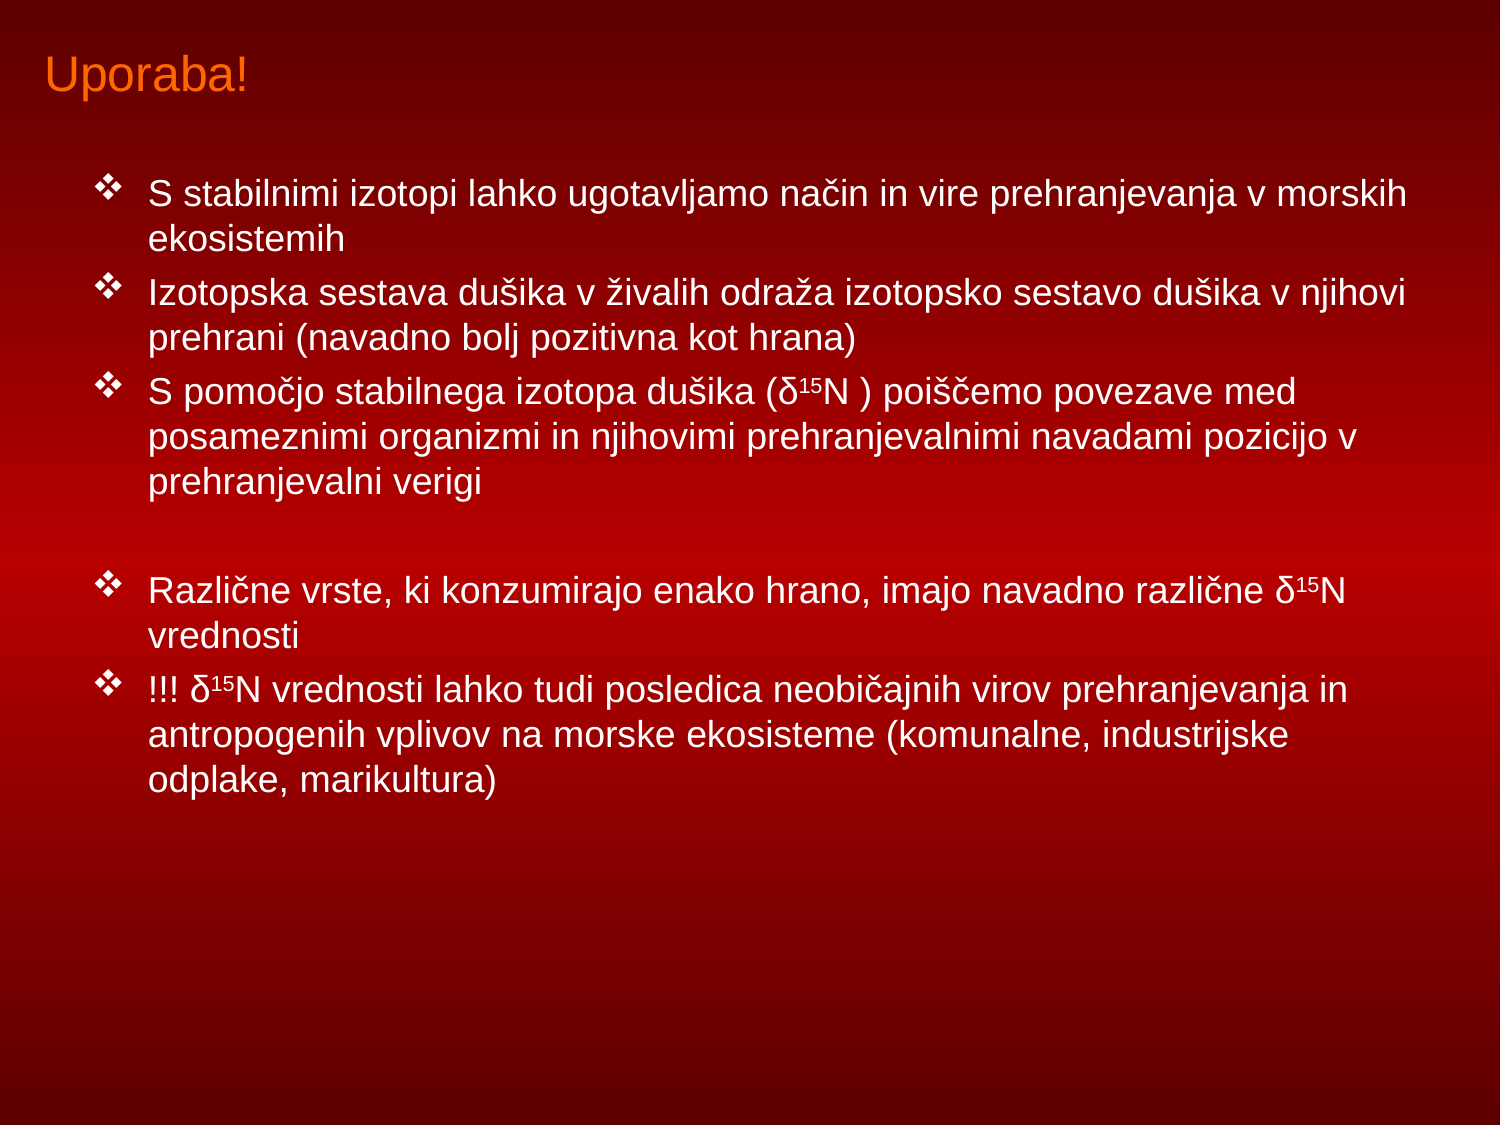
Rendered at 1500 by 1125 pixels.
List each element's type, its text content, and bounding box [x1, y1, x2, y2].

title Uporaba! [29, 31, 1380, 112]
list S stabilnimi izotopi lahko ugotavljamo način in vire prehranjevanja v morskih ekosistemih Izotopska sestava dušika v živalih odraža izotopsko sestavo dušika v njihovi prehrani (navadno bolj pozitivna kot hrana) S pomočjo stabilnega izotopa dušika (δ15N ) poiščemo povezave med posameznimi organizmi in njihovimi prehranjevalnimi navadami pozicijo v prehranjevalni verigi Različne vrste, ki konzumirajo enako hrano, imajo navadno različne δ15N vrednosti !!! δ15N vrednosti lahko tudi posledica neobičajnih virov prehranjevanja in antropogenih vplivov na morske ekosisteme (komunalne, industrijske odplake, marikultura) [76, 160, 1427, 904]
